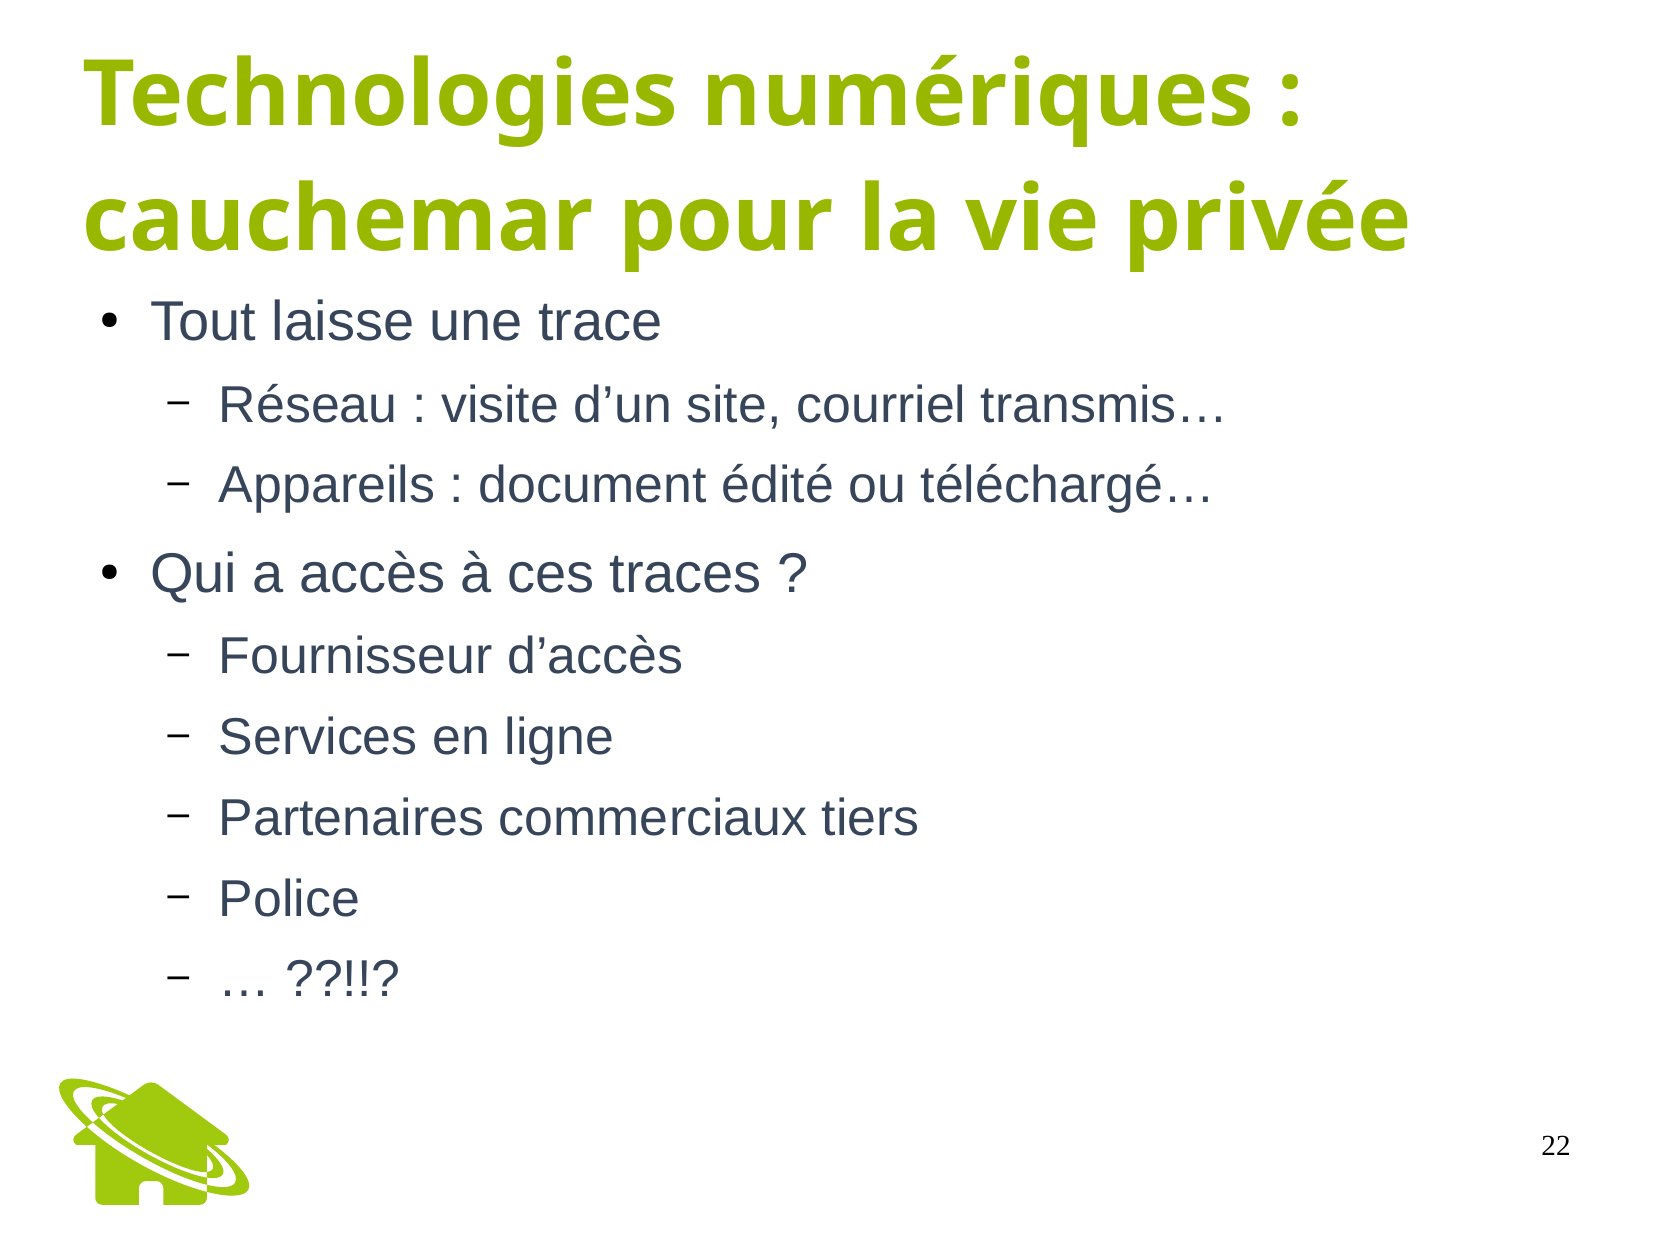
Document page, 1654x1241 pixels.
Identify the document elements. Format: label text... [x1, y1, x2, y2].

list Tout laisse une trace Réseau : visite d’un site, courriel transmis… Appareils : document édité ou téléchargé… Qui a accès à ces traces ? Fournisseur d’accès Services en ligne Partenaires commerciaux tiers Police … ??!!? [82, 290, 1571, 1010]
title Technologies numériques : cauchemar pour la vie privée [82, 49, 1571, 257]
